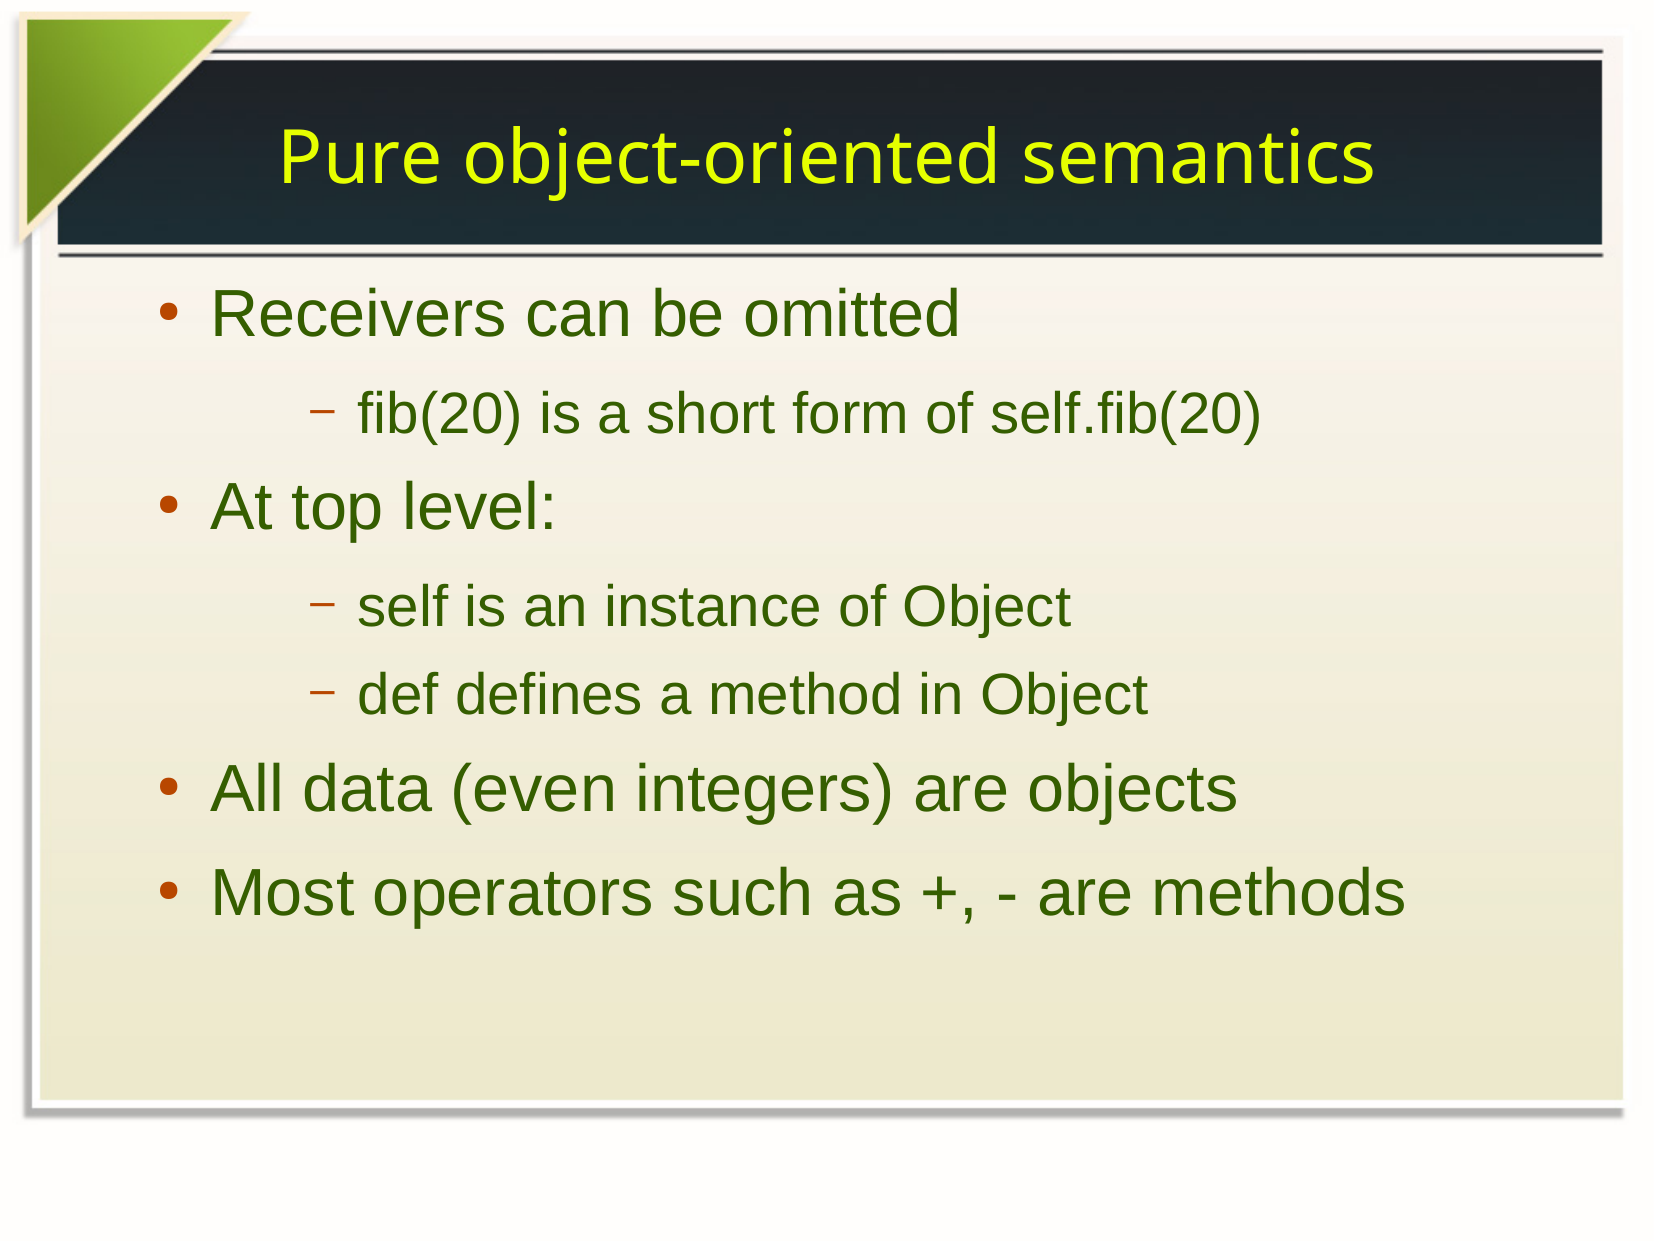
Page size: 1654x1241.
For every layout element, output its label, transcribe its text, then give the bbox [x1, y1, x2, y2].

picture [0, 0, 1654, 1241]
title Pure object-oriented semantics [121, 73, 1534, 237]
list Receivers can be omitted fib(20) is a short form of self.fib(20) At top level: self is an instance of Object def defines a method in Object All data (even integers) are objects Most operators such as +, - are methods [121, 276, 1534, 1087]
